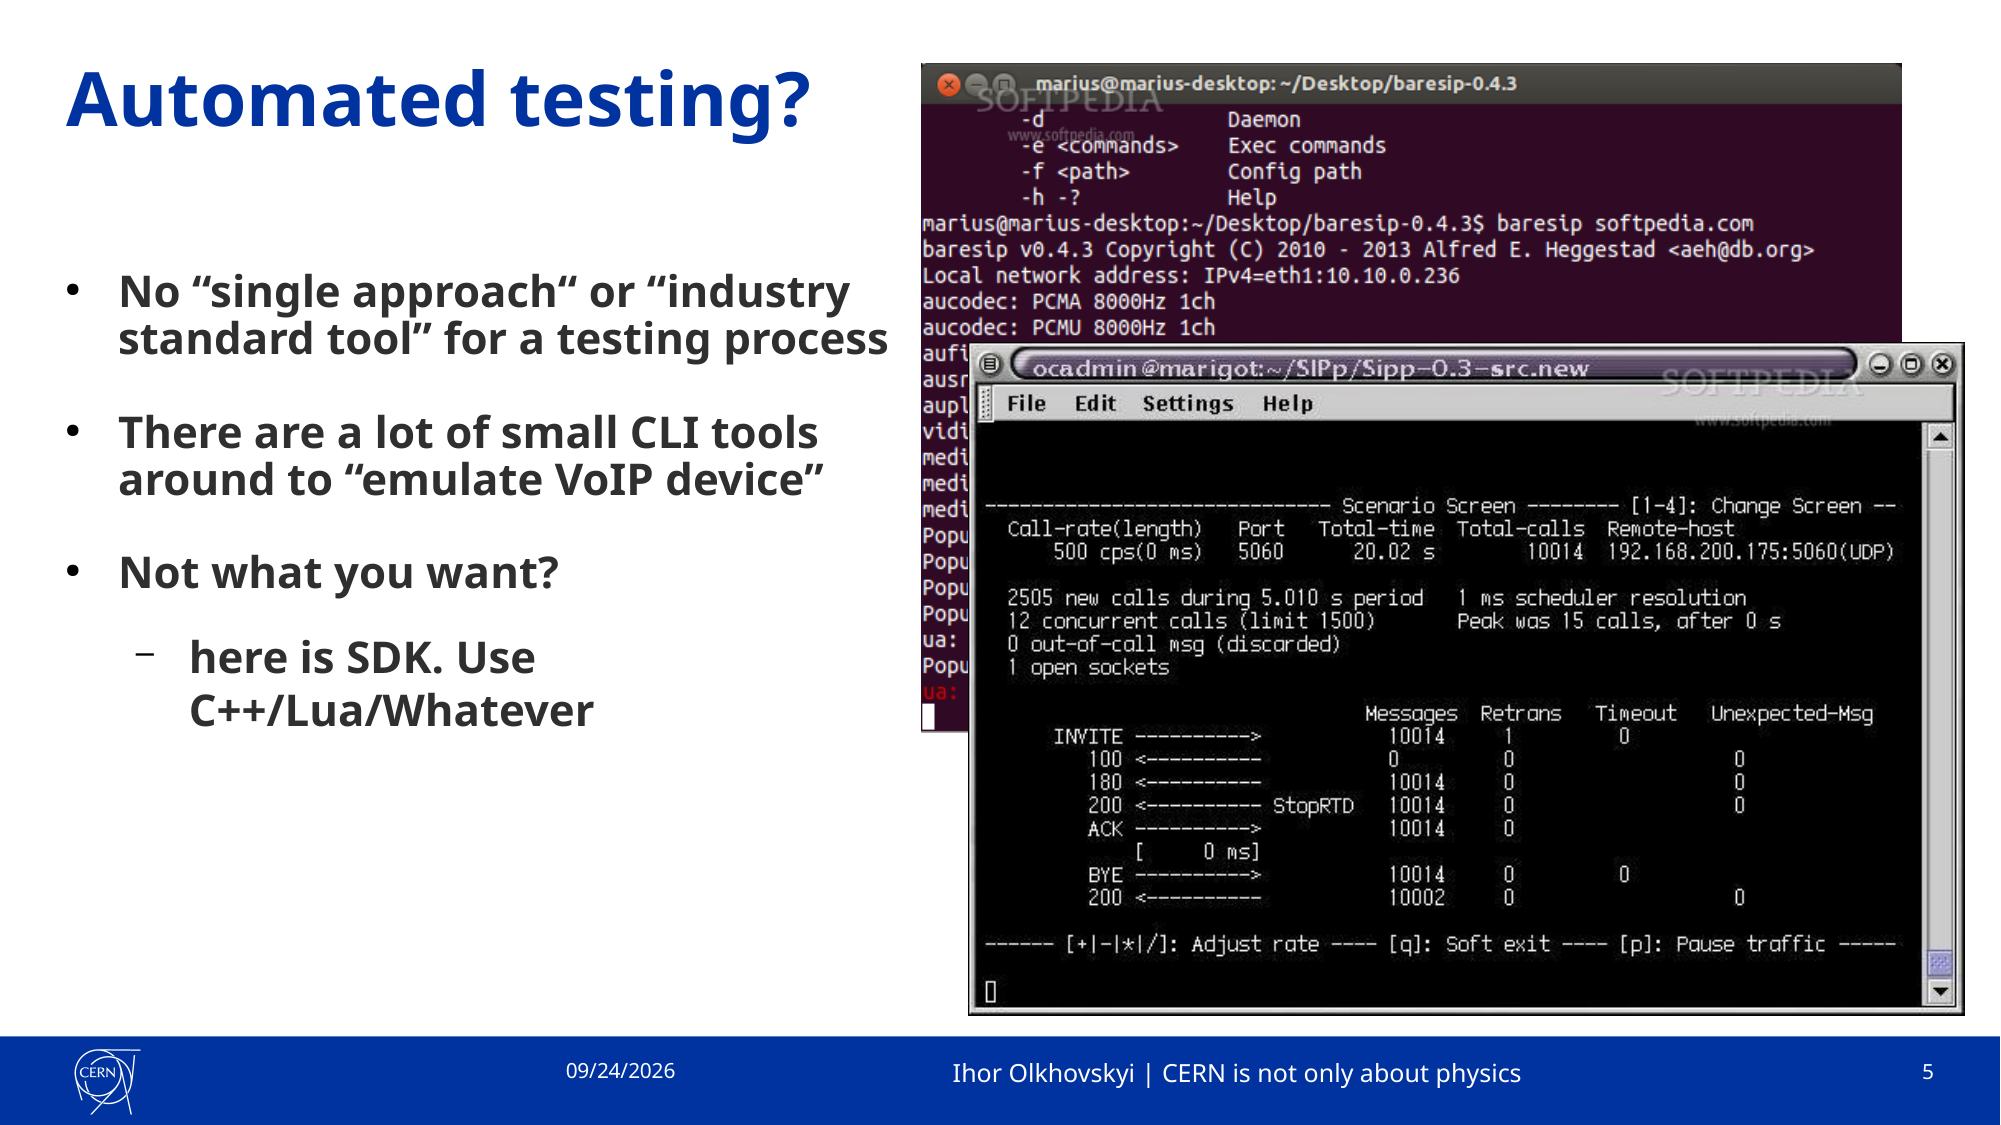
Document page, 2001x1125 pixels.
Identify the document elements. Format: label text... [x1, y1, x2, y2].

picture [921, 63, 1965, 1016]
slide_number 11/06/2024 [532, 1041, 676, 1102]
picture [0, 1036, 2000, 1125]
title Automated testing? [66, 61, 1933, 237]
slide_number <numéro> [1822, 1042, 1934, 1103]
footer Ihor Olkhovskyi | CERN is not only about physics [698, 1042, 1777, 1103]
list No “single approach“ or “industry standard tool” for a testing process There are a lot of small CLI tools around to “emulate VoIP device” Not what you want? here is SDK. Use C++/Lua/Whatever [47, 106, 910, 1016]
